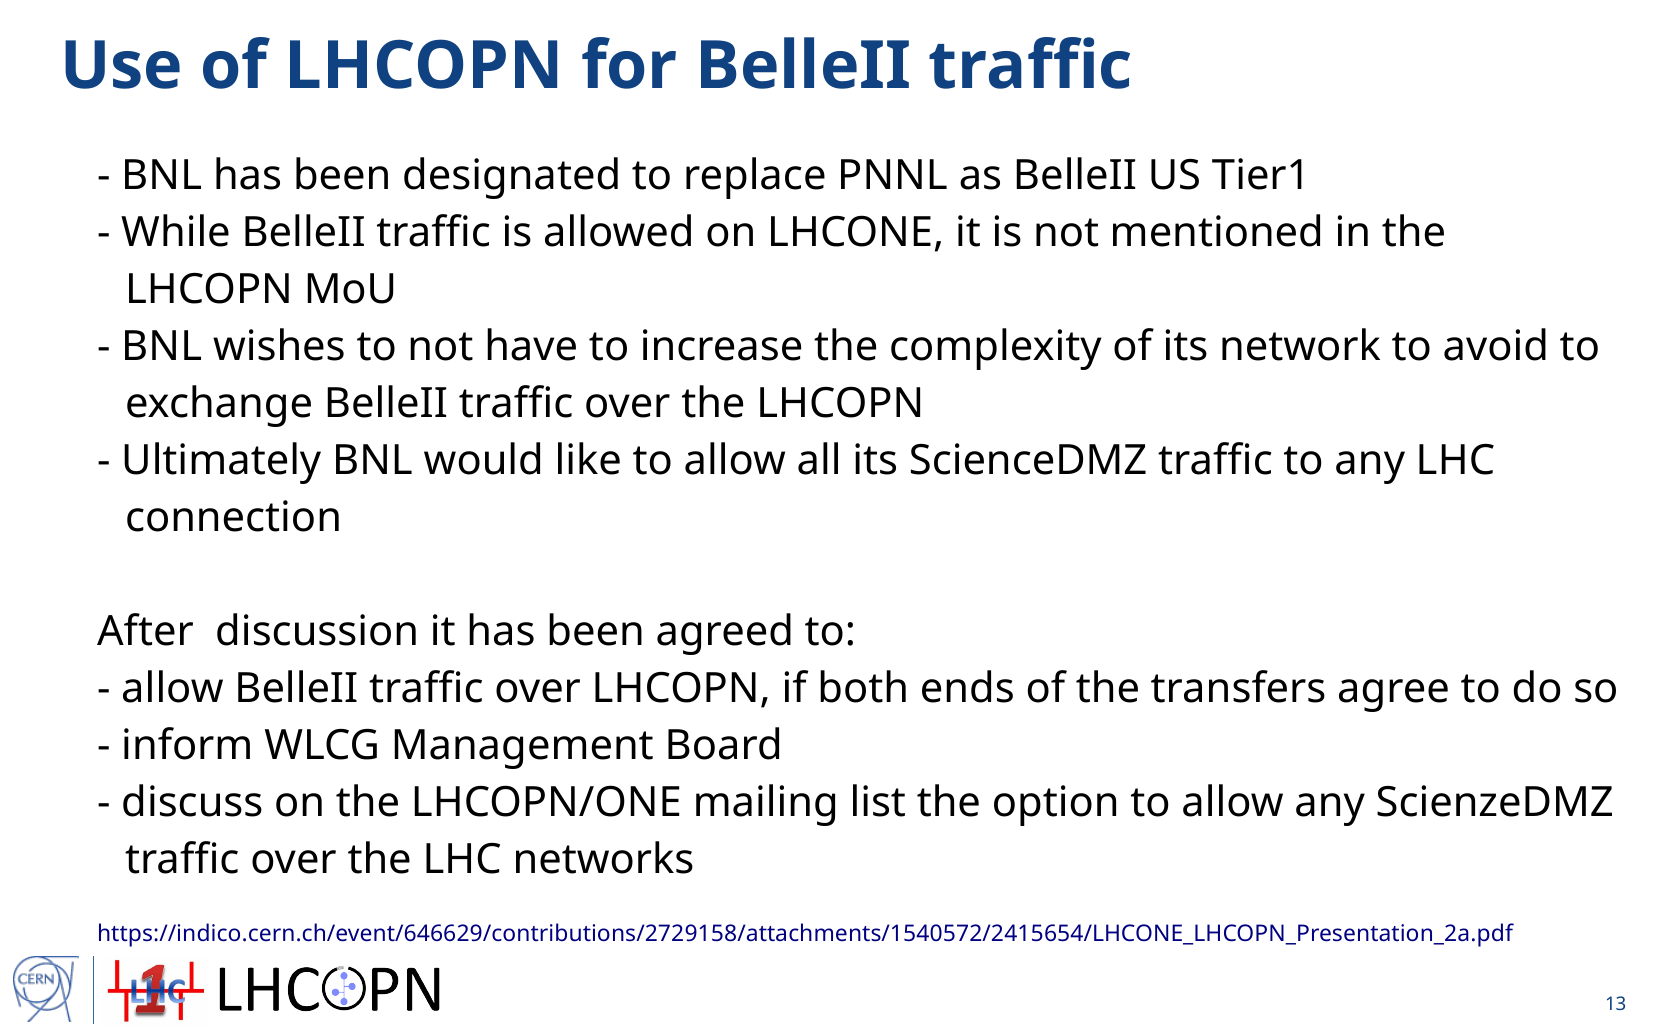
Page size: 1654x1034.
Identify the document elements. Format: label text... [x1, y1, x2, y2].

text_box - BNL has been designated to replace PNNL as BelleII US Tier1 - While BelleII traffic is allowed on LHCONE, it is not mentioned in the LHCOPN MoU - BNL wishes to not have to increase the complexity of its network to avoid to exchange BelleII traffic over the LHCOPN - Ultimately BNL would like to allow all its ScienceDMZ traffic to any LHC connection After discussion it has been agreed to: - allow BelleII traffic over LHCOPN, if both ends of the transfers agree to do so - inform WLCG Management Board - discuss on the LHCOPN/ONE mailing list the option to allow any ScienzeDMZ traffic over the LHC networks https://indico.cern.ch/event/646629/contributions/2729158/attachments/1540572/2415654/LHCONE_LHCOPN_Presentation_2a.pdf [82, 137, 1638, 1034]
picture [13, 956, 79, 1032]
title Use of LHCOPN for BelleII traffic [60, 0, 1528, 138]
